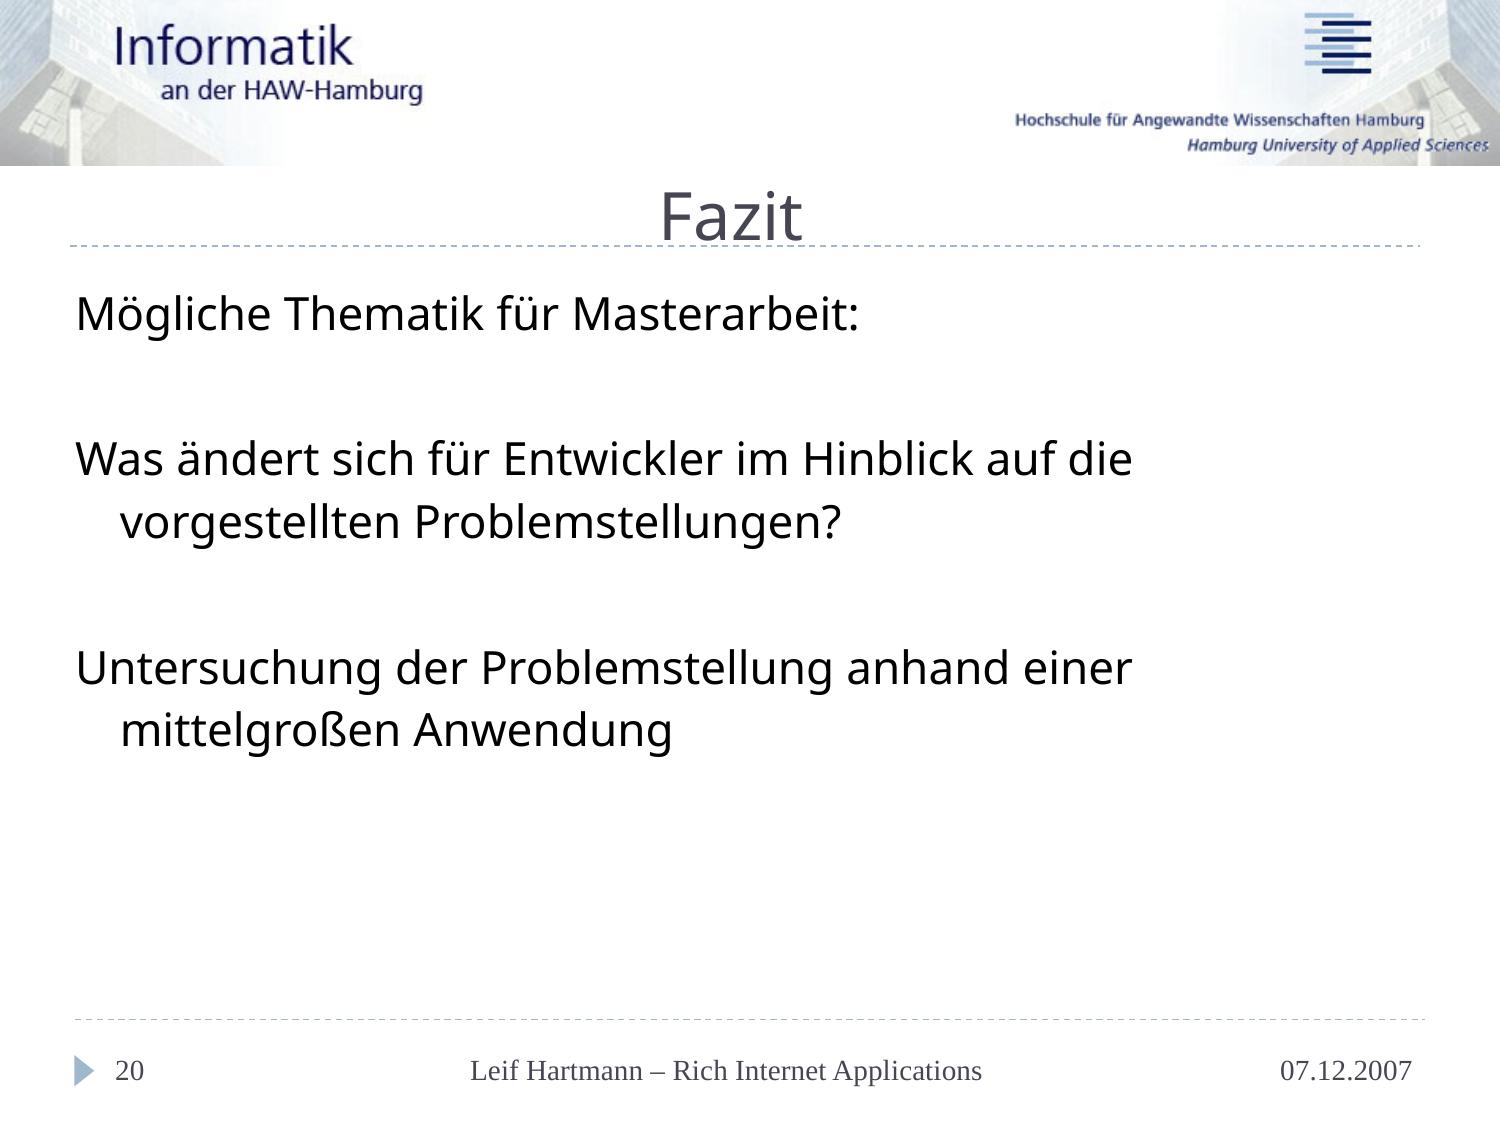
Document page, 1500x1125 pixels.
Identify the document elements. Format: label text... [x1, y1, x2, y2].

picture [0, 0, 1500, 166]
title Fazit [56, 171, 1407, 259]
list Mögliche Thematik für Masterarbeit: Was ändert sich für Entwickler im Hinblick auf die vorgestellten Problemstellungen? Untersuchung der Problemstellung anhand einer mittelgroßen Anwendung [75, 281, 1426, 994]
